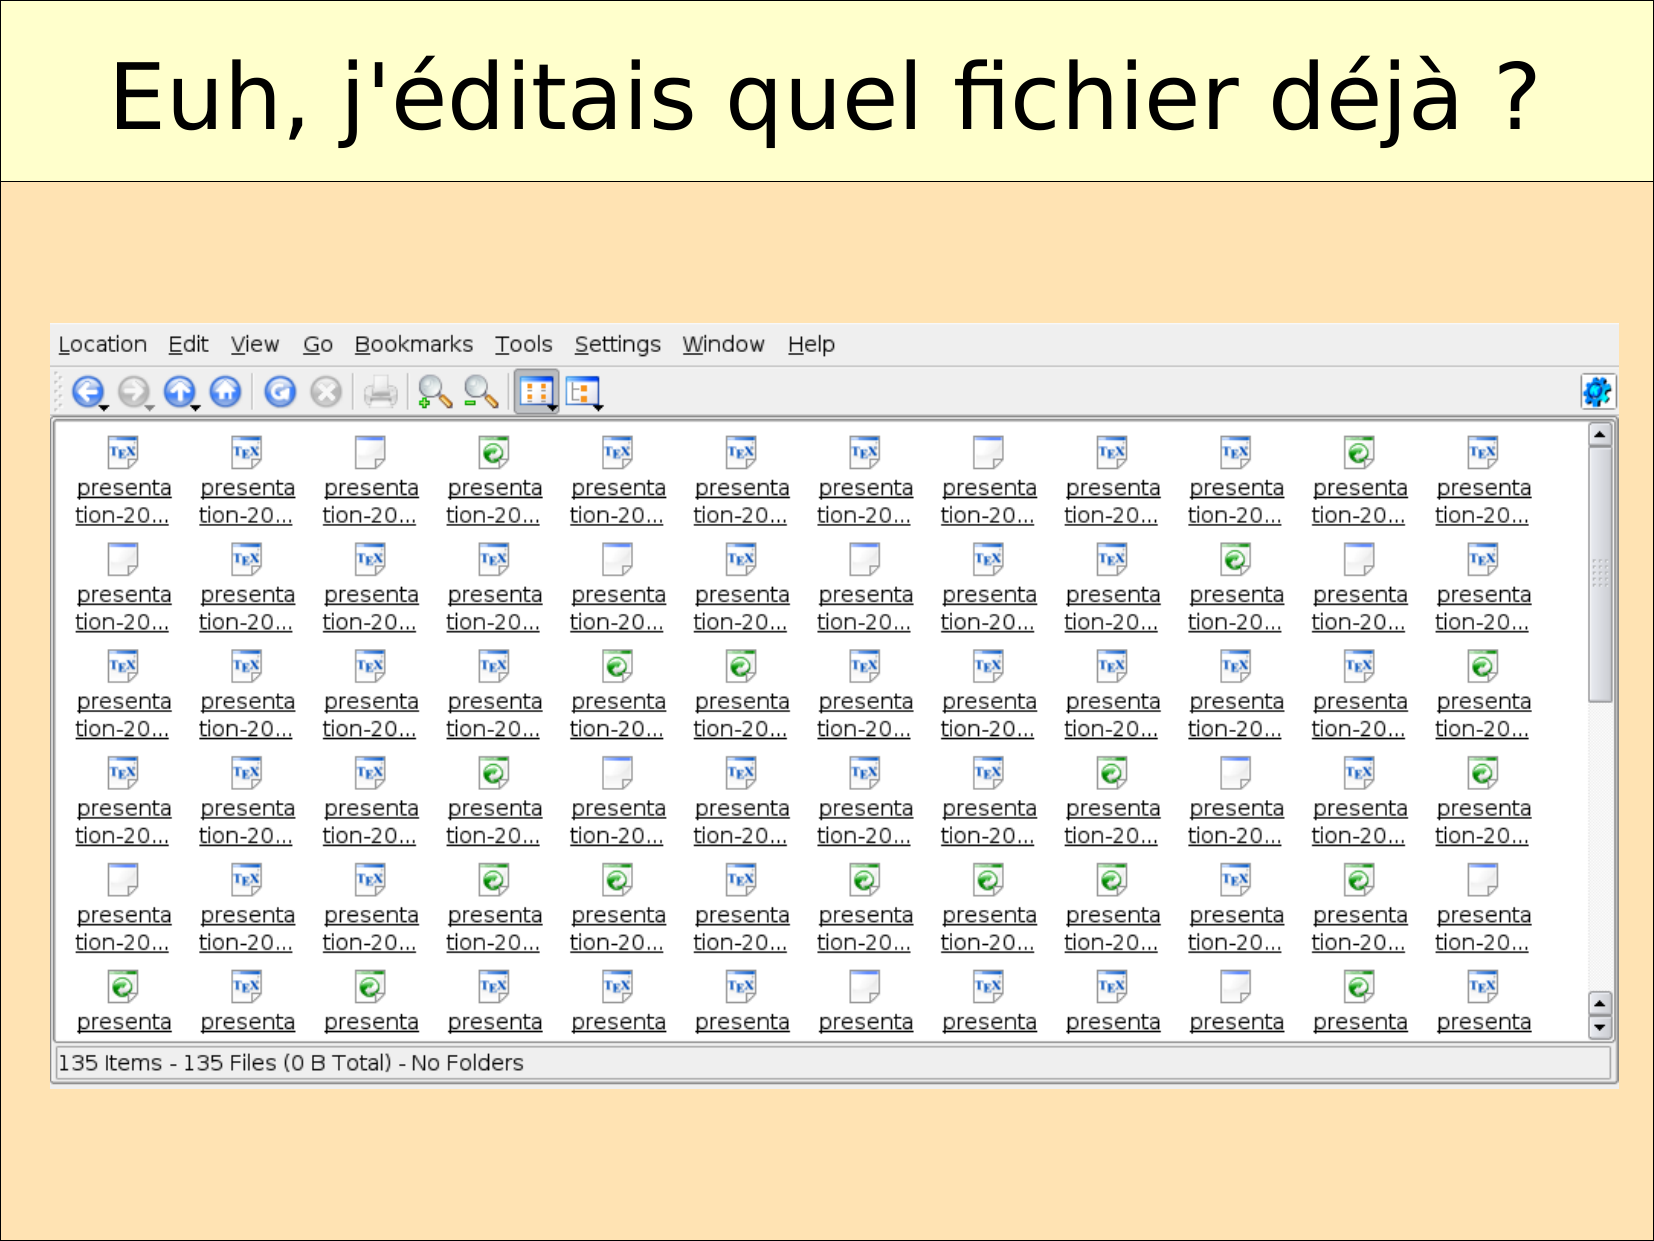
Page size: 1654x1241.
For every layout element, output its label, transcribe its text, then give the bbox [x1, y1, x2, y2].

picture [50, 323, 1619, 1089]
title Euh, j'éditais quel fichier déjà ? [0, 43, 1654, 151]
